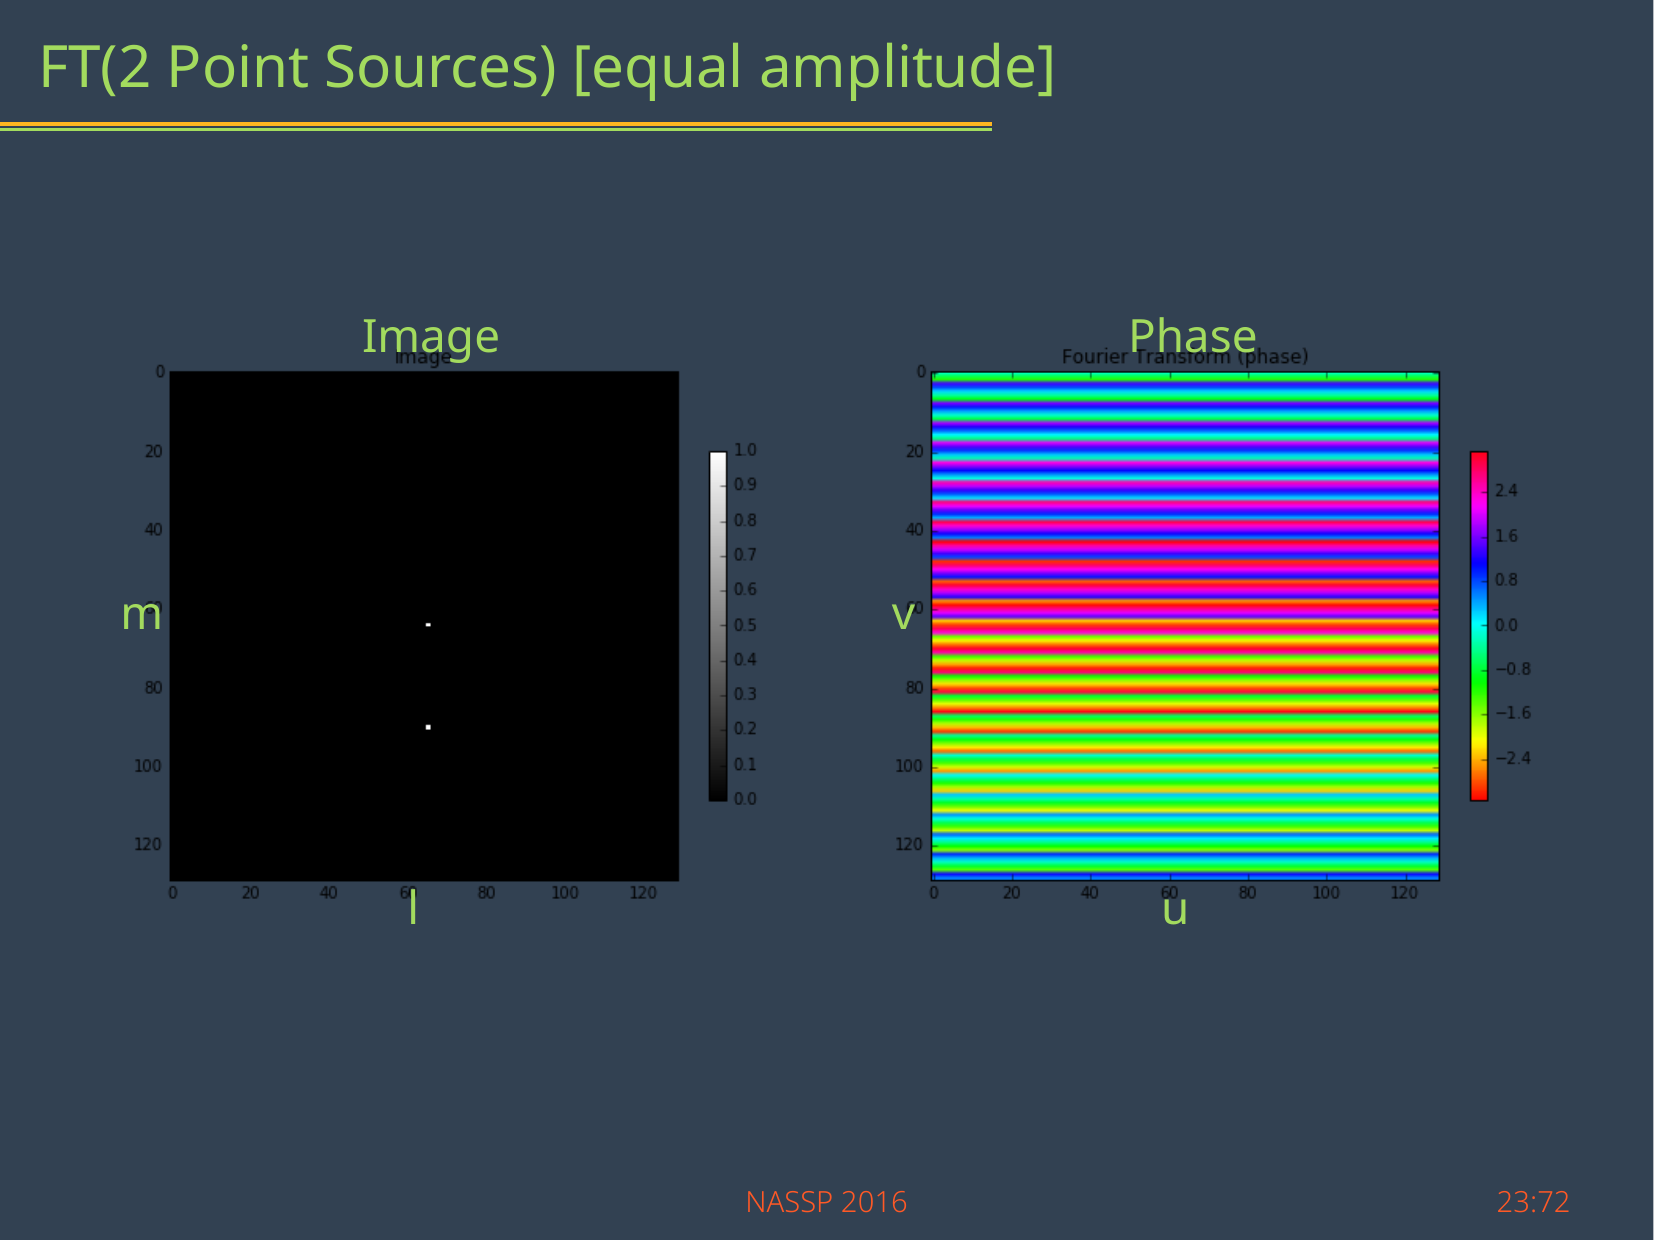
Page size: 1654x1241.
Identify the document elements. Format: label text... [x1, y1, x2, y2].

text_box FT(2 Point Sources) [equal amplitude] [23, 17, 1182, 103]
text_box Image [230, 296, 632, 367]
picture [123, 337, 1542, 913]
text_box u [1110, 868, 1241, 938]
text_box Phase [992, 296, 1394, 367]
text_box m [76, 572, 207, 643]
text_box v [838, 572, 969, 643]
text_box l [348, 868, 479, 938]
